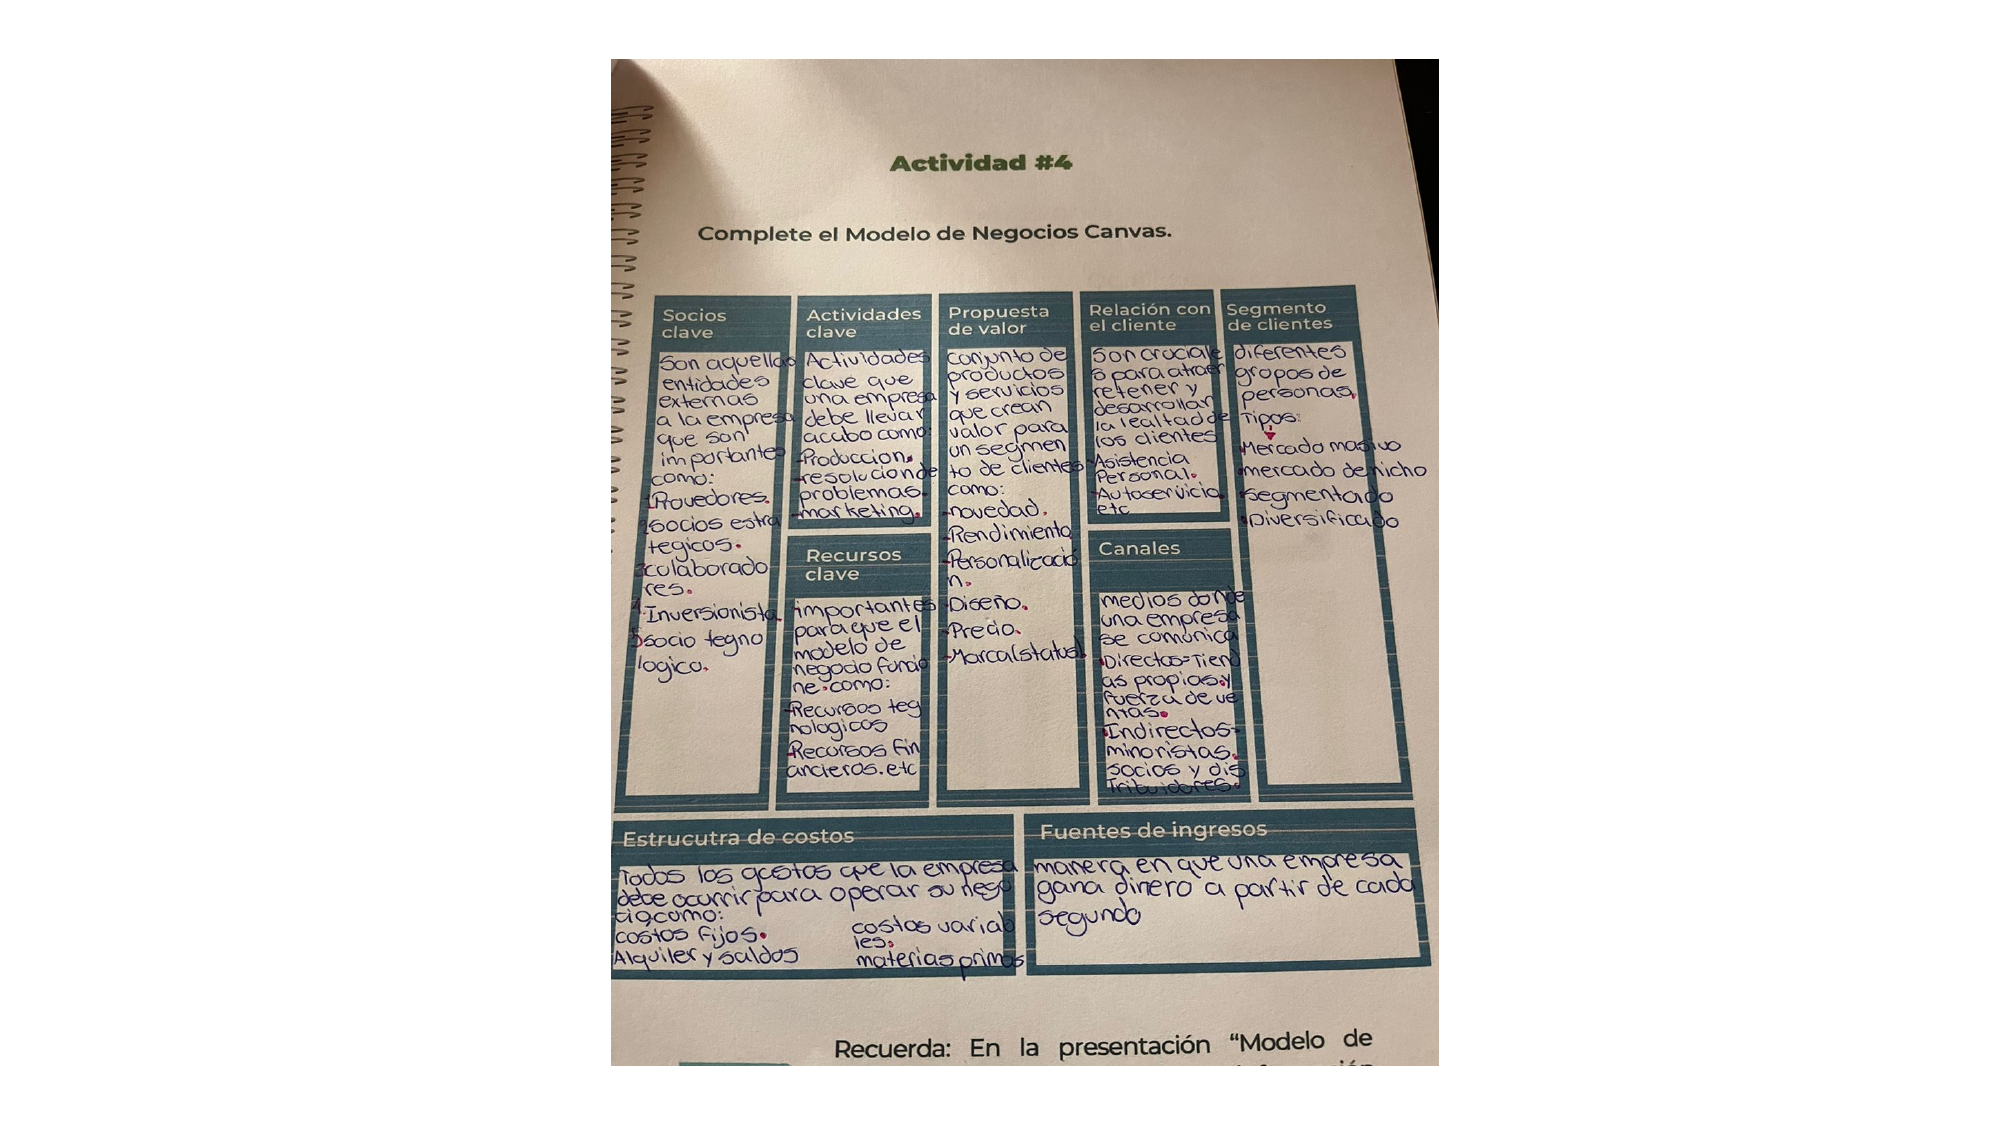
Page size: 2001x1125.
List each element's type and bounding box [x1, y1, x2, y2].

picture [611, 59, 1439, 1066]
